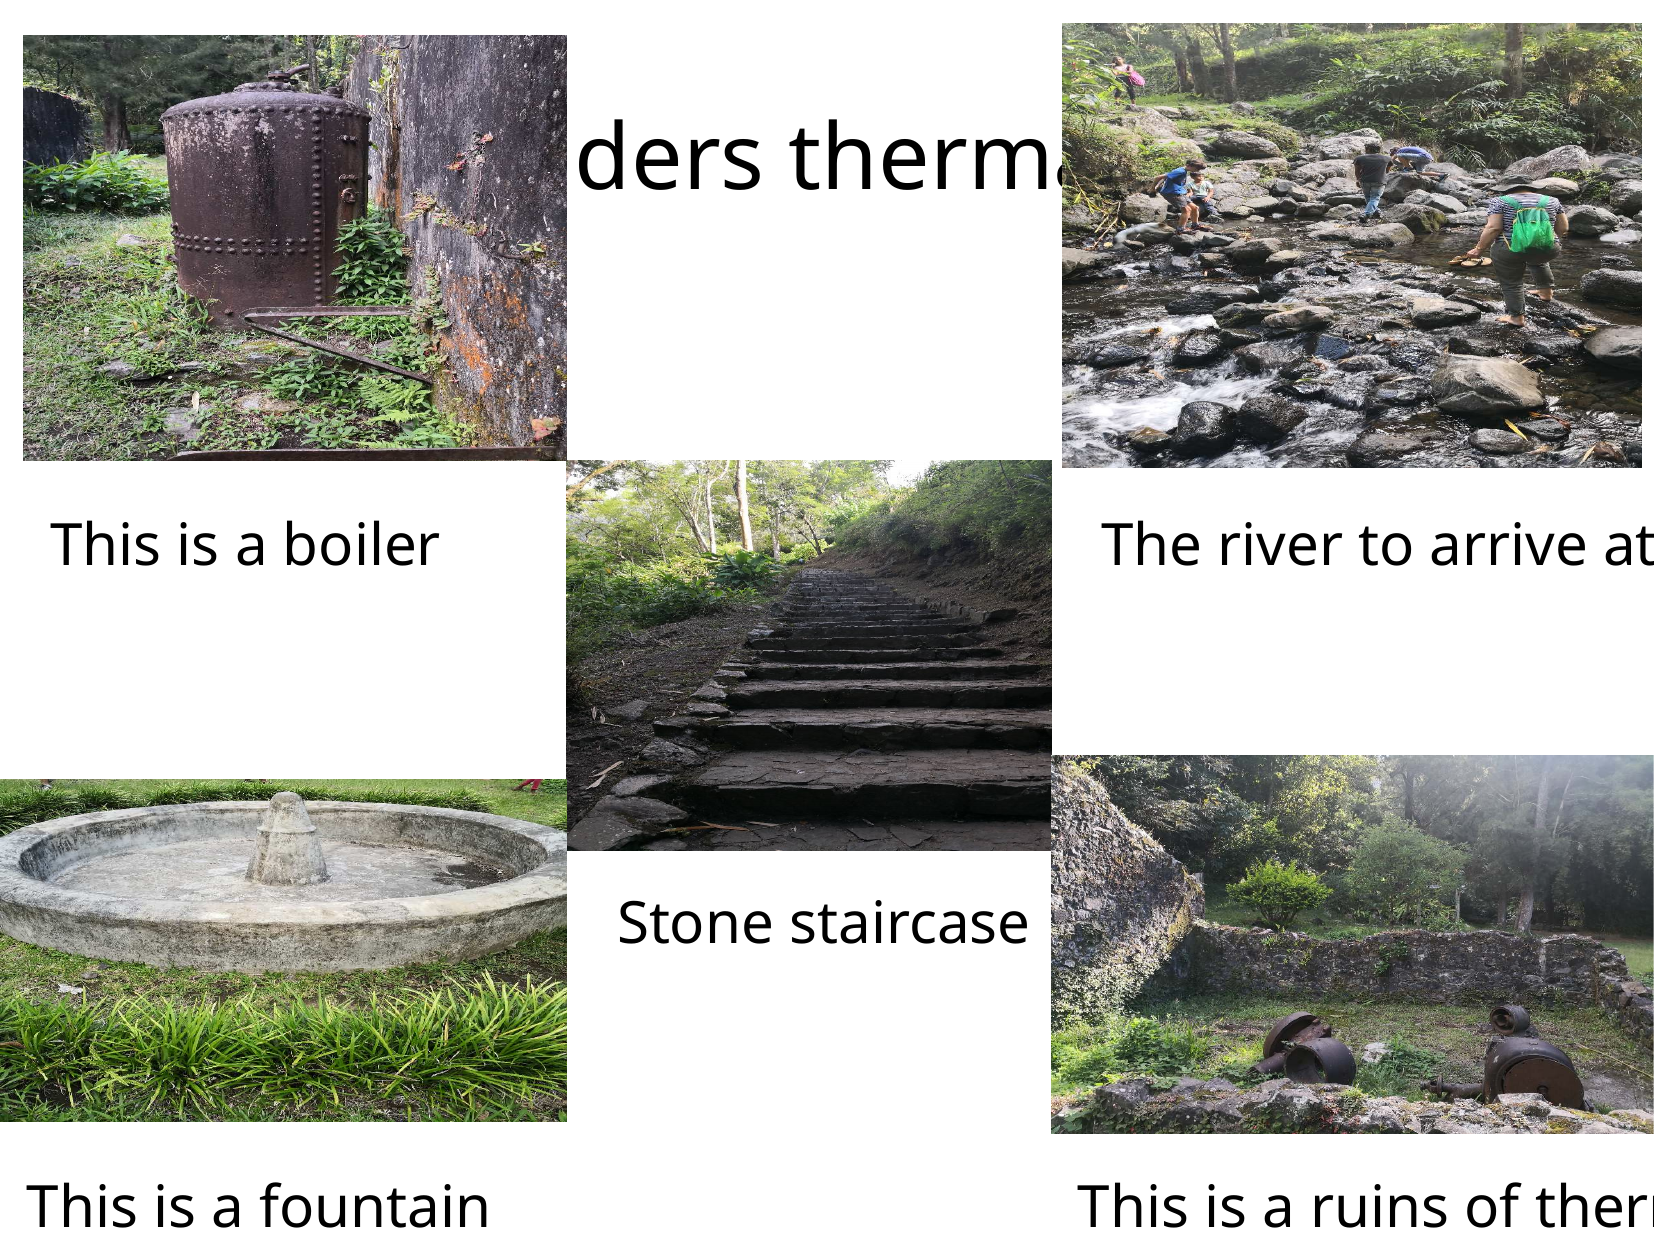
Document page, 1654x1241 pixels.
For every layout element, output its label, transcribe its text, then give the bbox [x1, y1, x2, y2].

text_box This is a boiler [35, 496, 390, 580]
text_box This is a ruins of thermals [1062, 1157, 1630, 1241]
picture [0, 35, 1654, 1134]
title Olders thermals [567, 49, 1062, 257]
picture [1062, 23, 1642, 468]
text_box The river to arrive at thermals [1086, 496, 1619, 648]
text_box This is a fountain [11, 1157, 485, 1241]
text_box Stone staircase [602, 874, 1028, 958]
